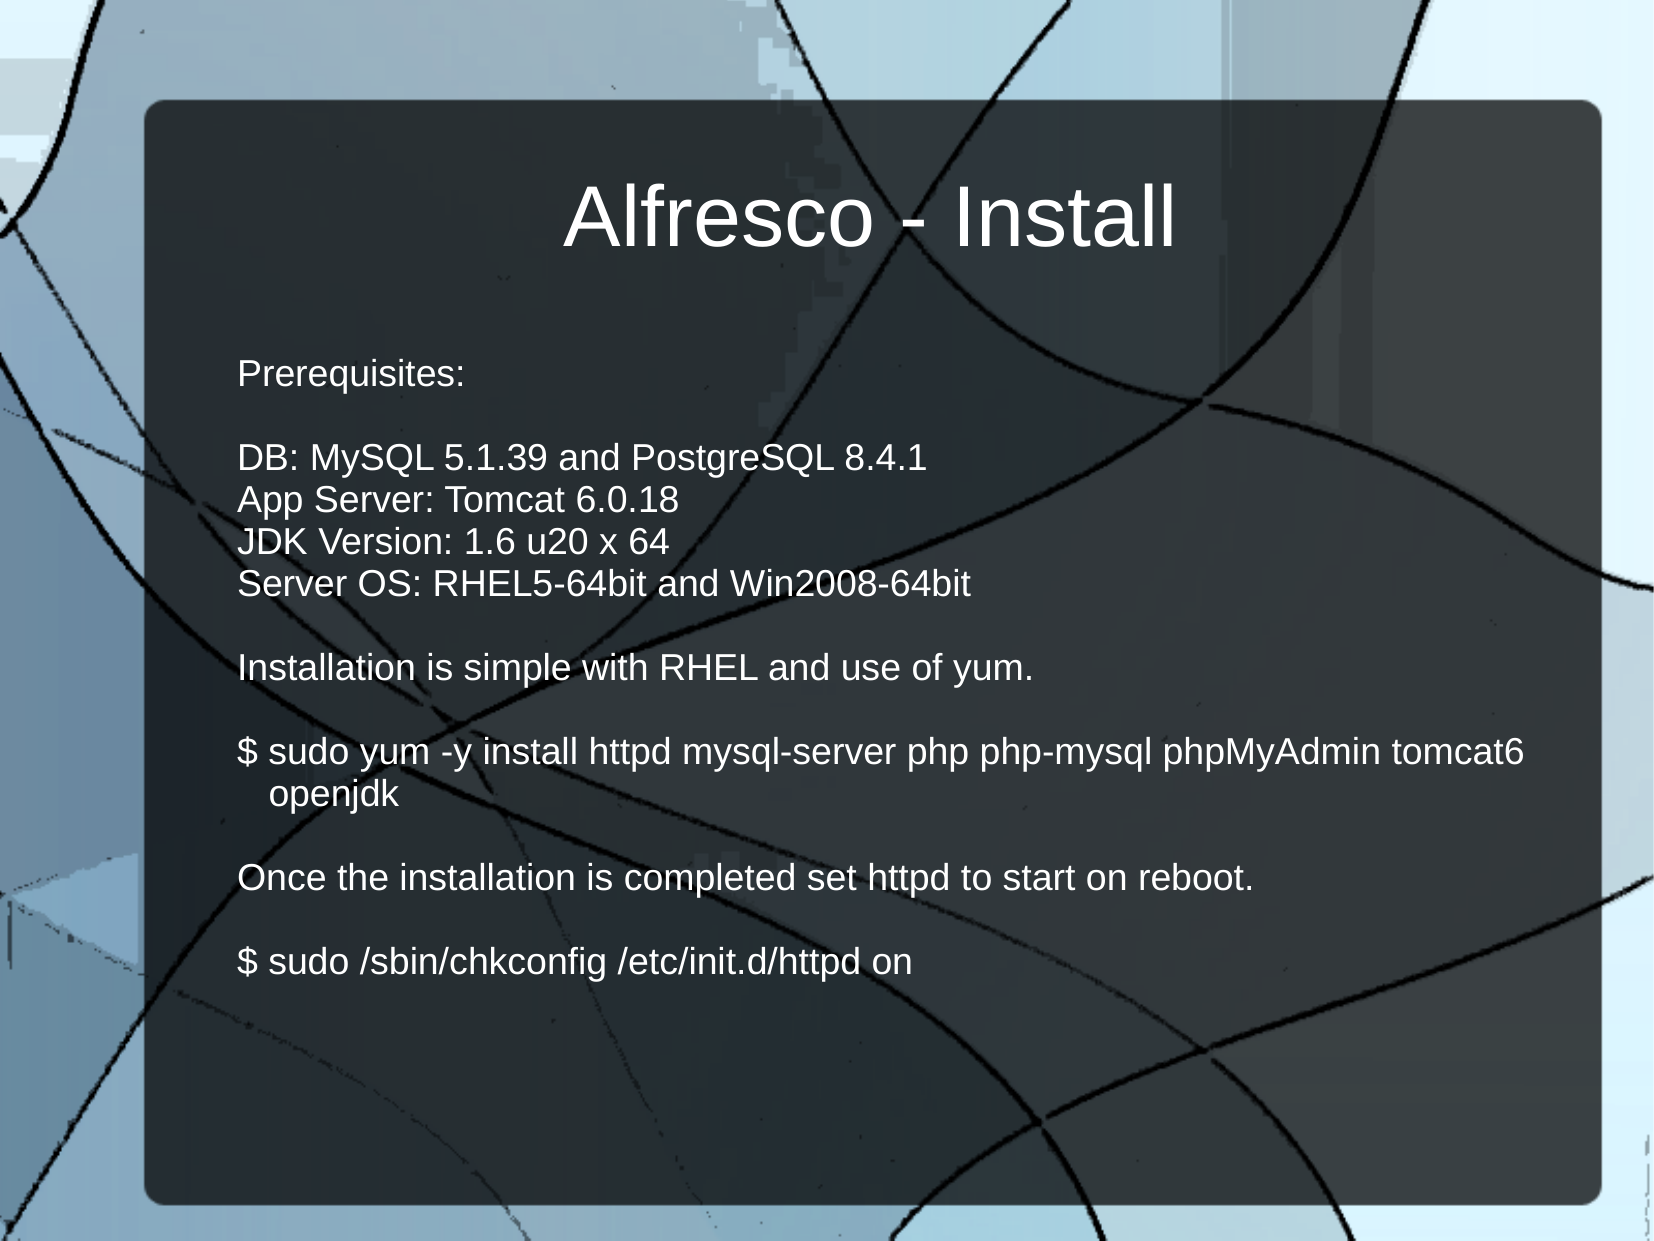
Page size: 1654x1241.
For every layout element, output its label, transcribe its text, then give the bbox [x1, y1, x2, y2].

title Alfresco - Install [159, 108, 1583, 325]
picture [0, 0, 1654, 1241]
text_box Prerequisites: DB: MySQL 5.1.39 and PostgreSQL 8.4.1 App Server: Tomcat 6.0.18 JDK Version: 1.6 u20 x 64 Server OS: RHEL5-64bit and Win2008-64bit Installation is simple with RHEL and use of yum. $ sudo yum -y install httpd mysql-server php php-mysql phpMyAdmin tomcat6 openjdk Once the installation is completed set httpd to start on reboot. $ sudo /sbin/chkconfig /etc/init.d/httpd on [222, 345, 1538, 1033]
